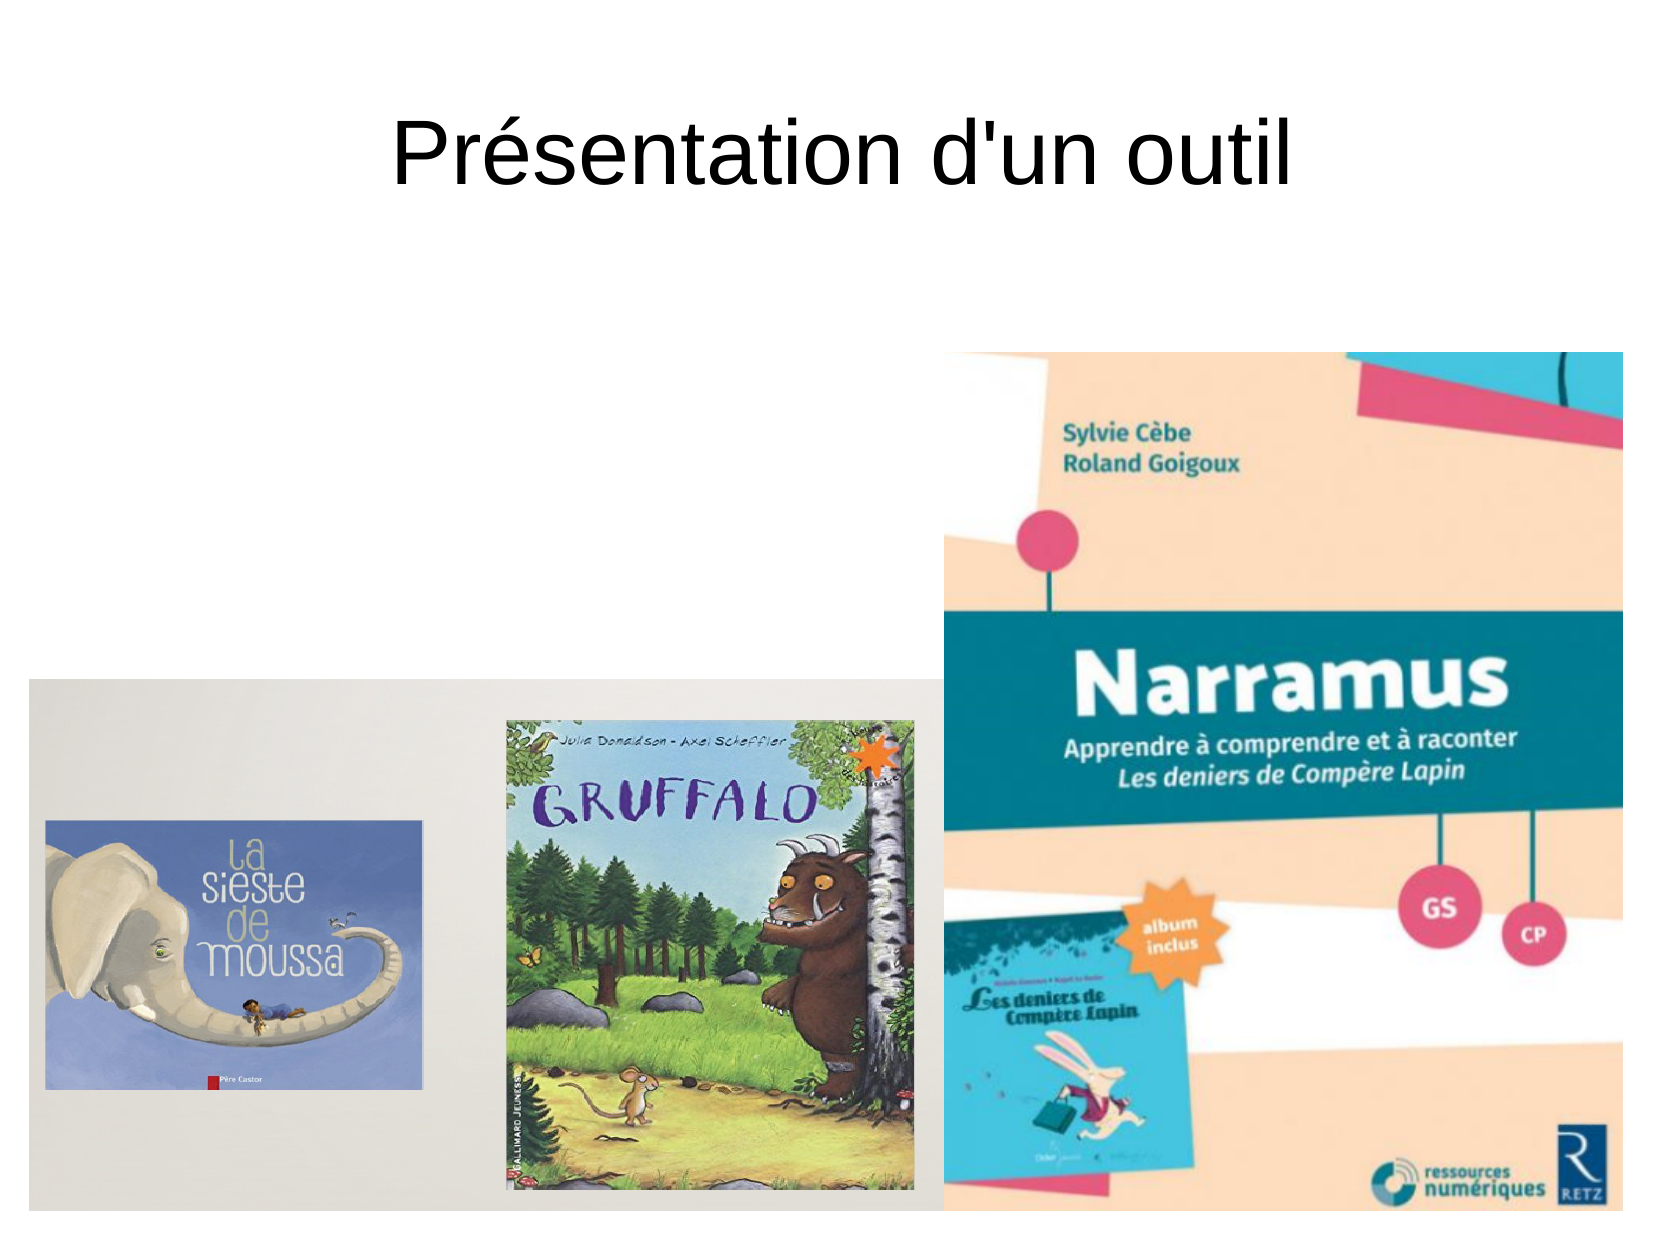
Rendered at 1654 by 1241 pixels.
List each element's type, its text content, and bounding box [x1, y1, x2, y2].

title Présentation d'un outil [82, 49, 1571, 257]
picture [29, 352, 1623, 1211]
